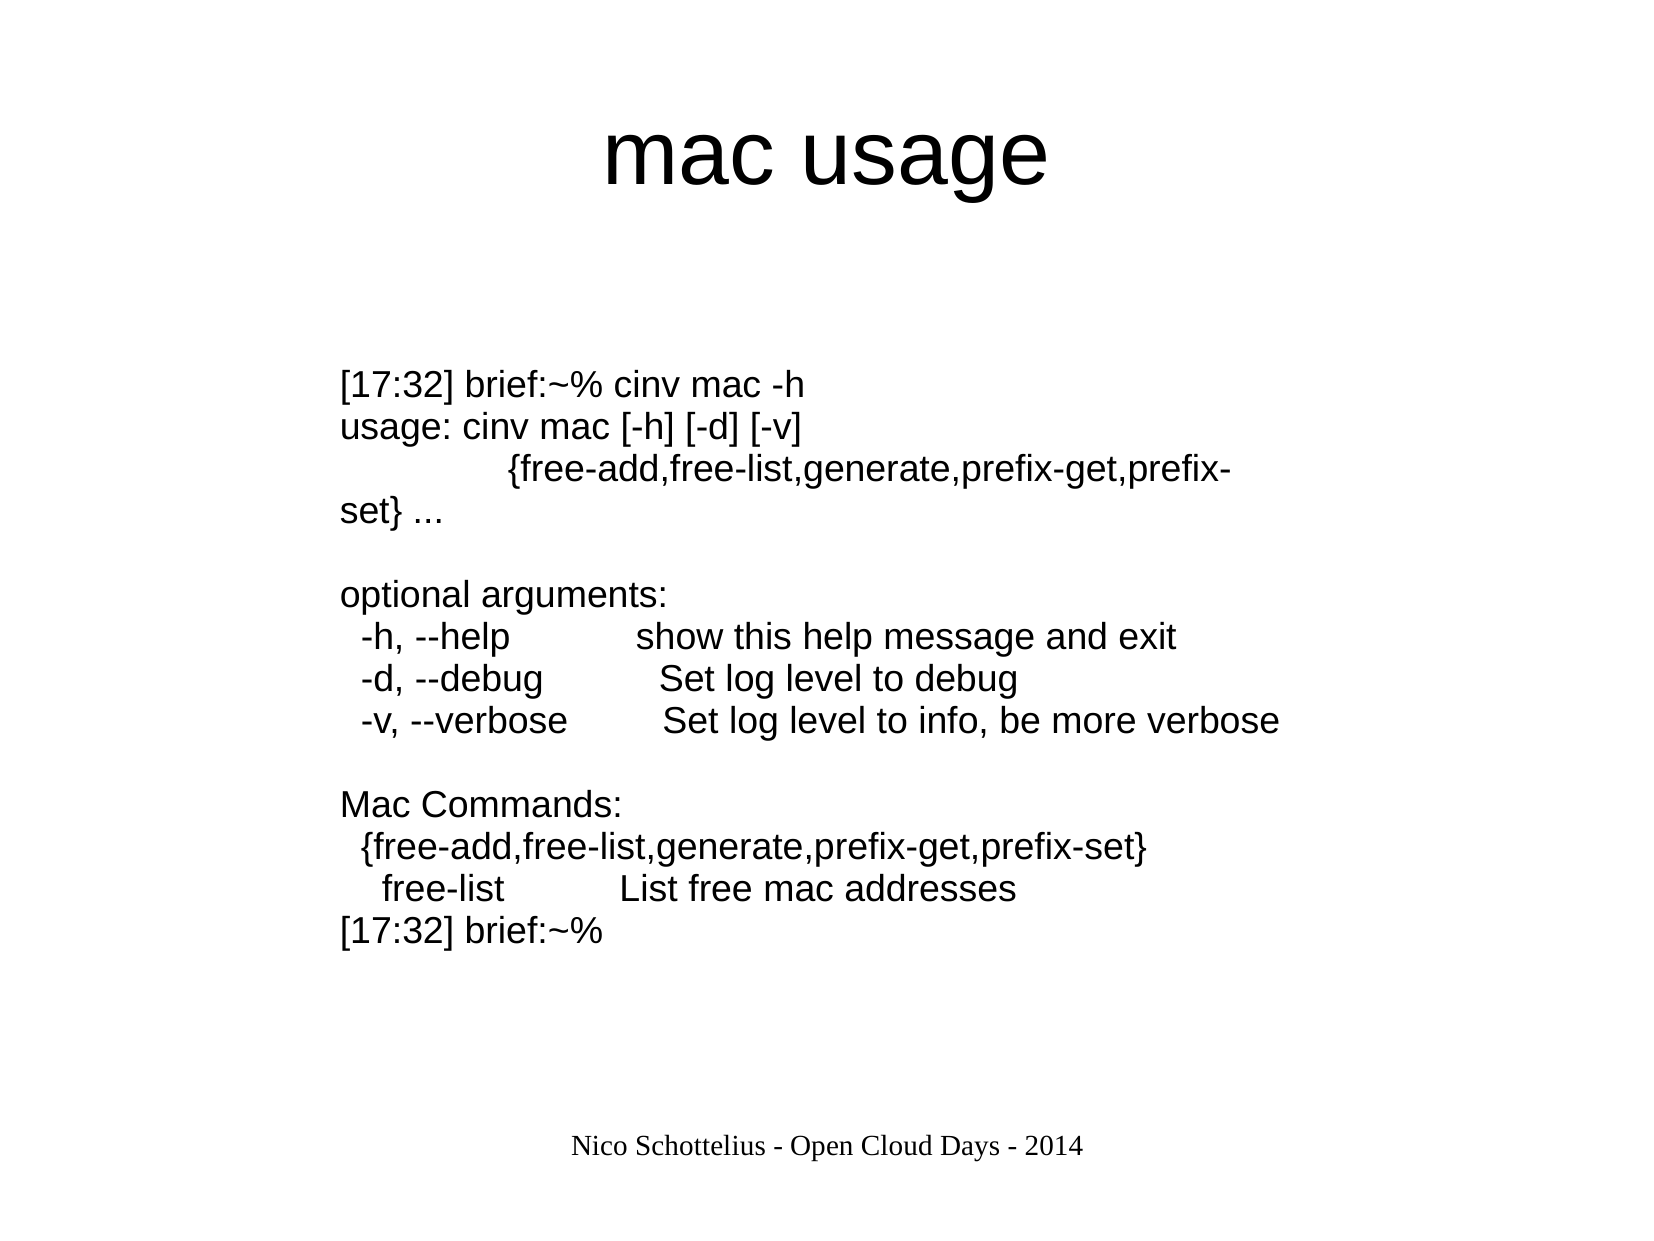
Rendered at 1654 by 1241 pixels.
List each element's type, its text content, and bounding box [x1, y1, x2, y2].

text_box [17:32] brief:~% cinv mac -h usage: cinv mac [-h] [-d] [-v] {free-add,free-list,generate,prefix-get,prefix-set} ... optional arguments: -h, --help show this help message and exit -d, --debug Set log level to debug -v, --verbose Set log level to info, be more verbose Mac Commands: {free-add,free-list,generate,prefix-get,prefix-set} free-list List free mac addresses [17:32] brief:~% [325, 356, 1350, 1187]
title mac usage [82, 49, 1571, 257]
